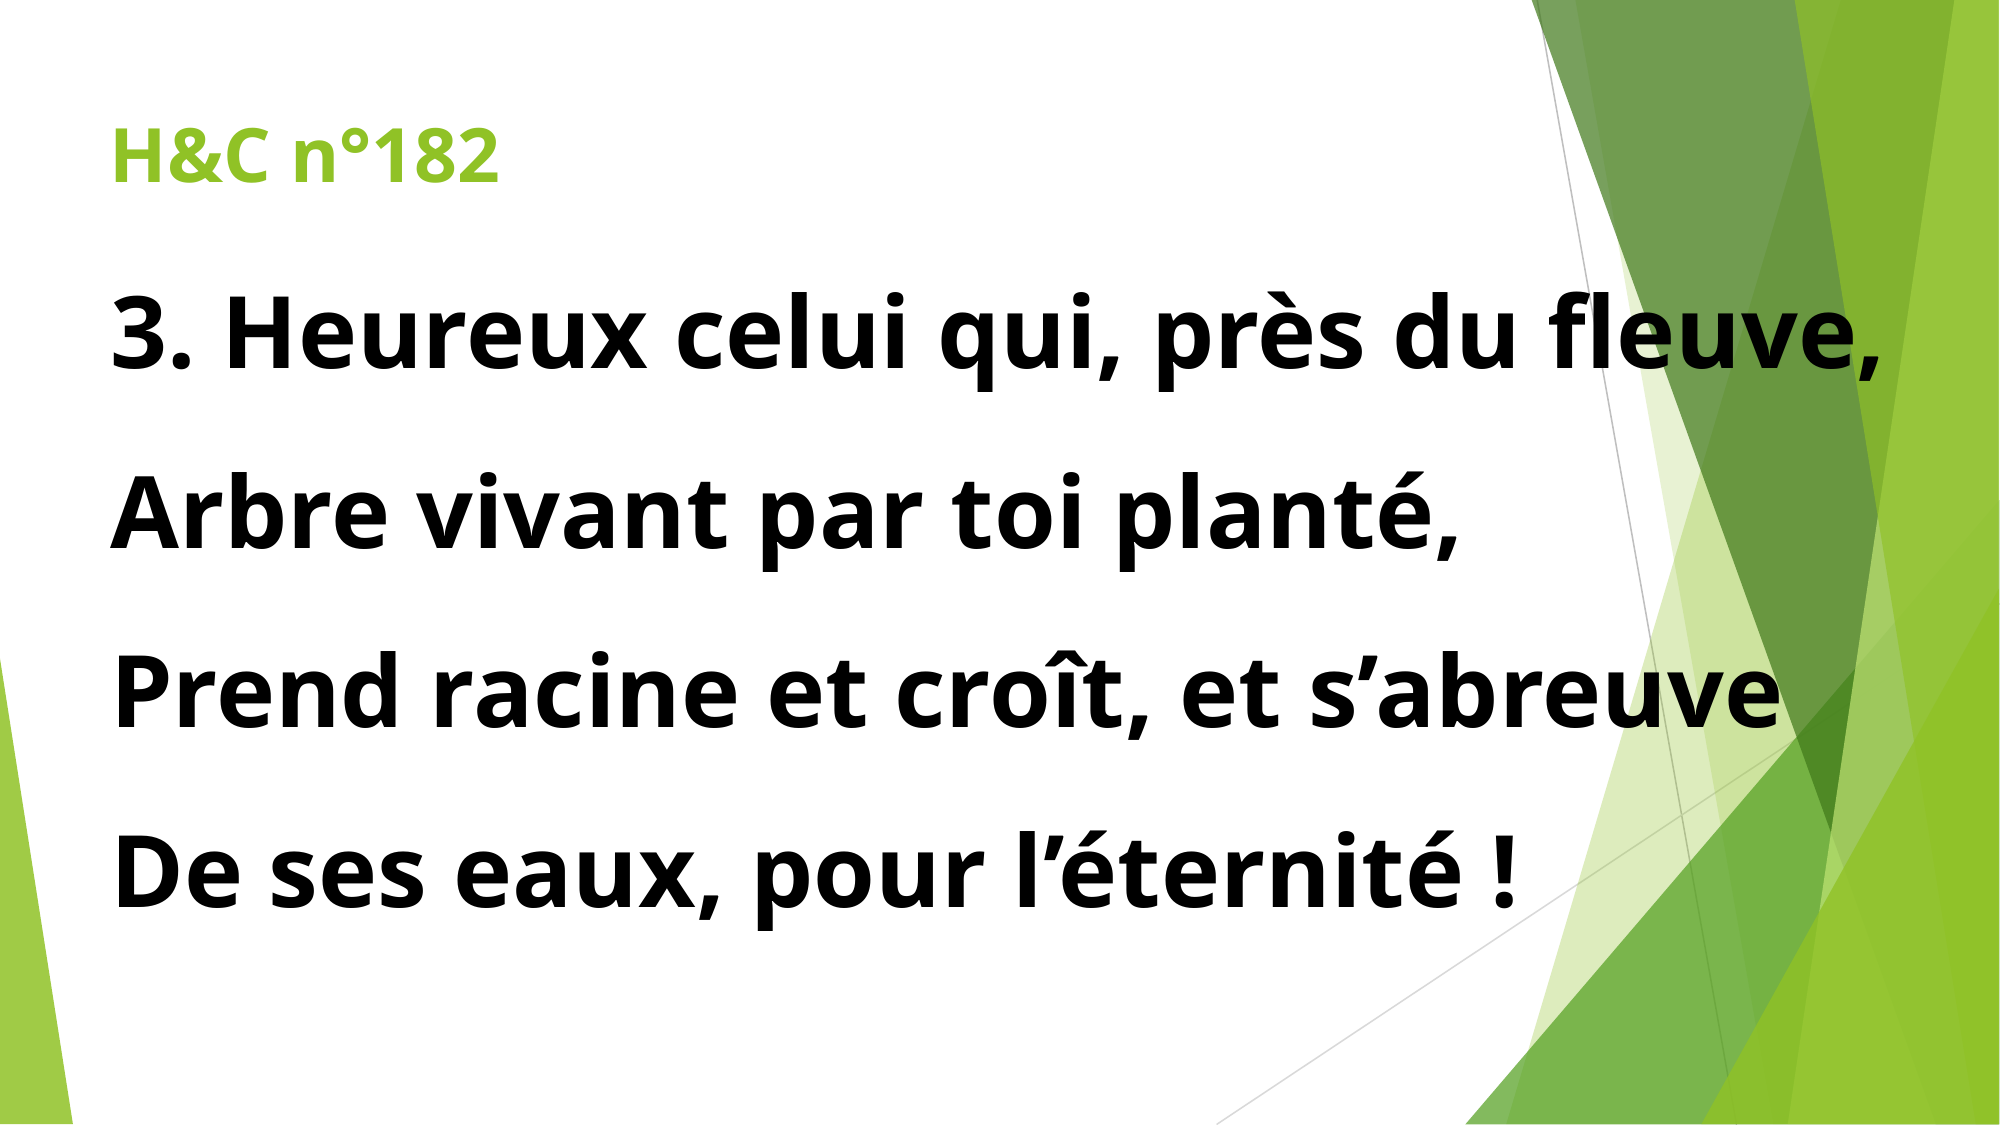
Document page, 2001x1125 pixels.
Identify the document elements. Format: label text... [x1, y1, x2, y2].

text_box 3. Heureux celui qui, près du fleuve, Arbre vivant par toi planté, Prend racine et croît, et s’abreuve De ses eaux, pour l’éternité ! [94, 200, 1949, 1063]
text_box H&C n°182 [94, 99, 1522, 200]
